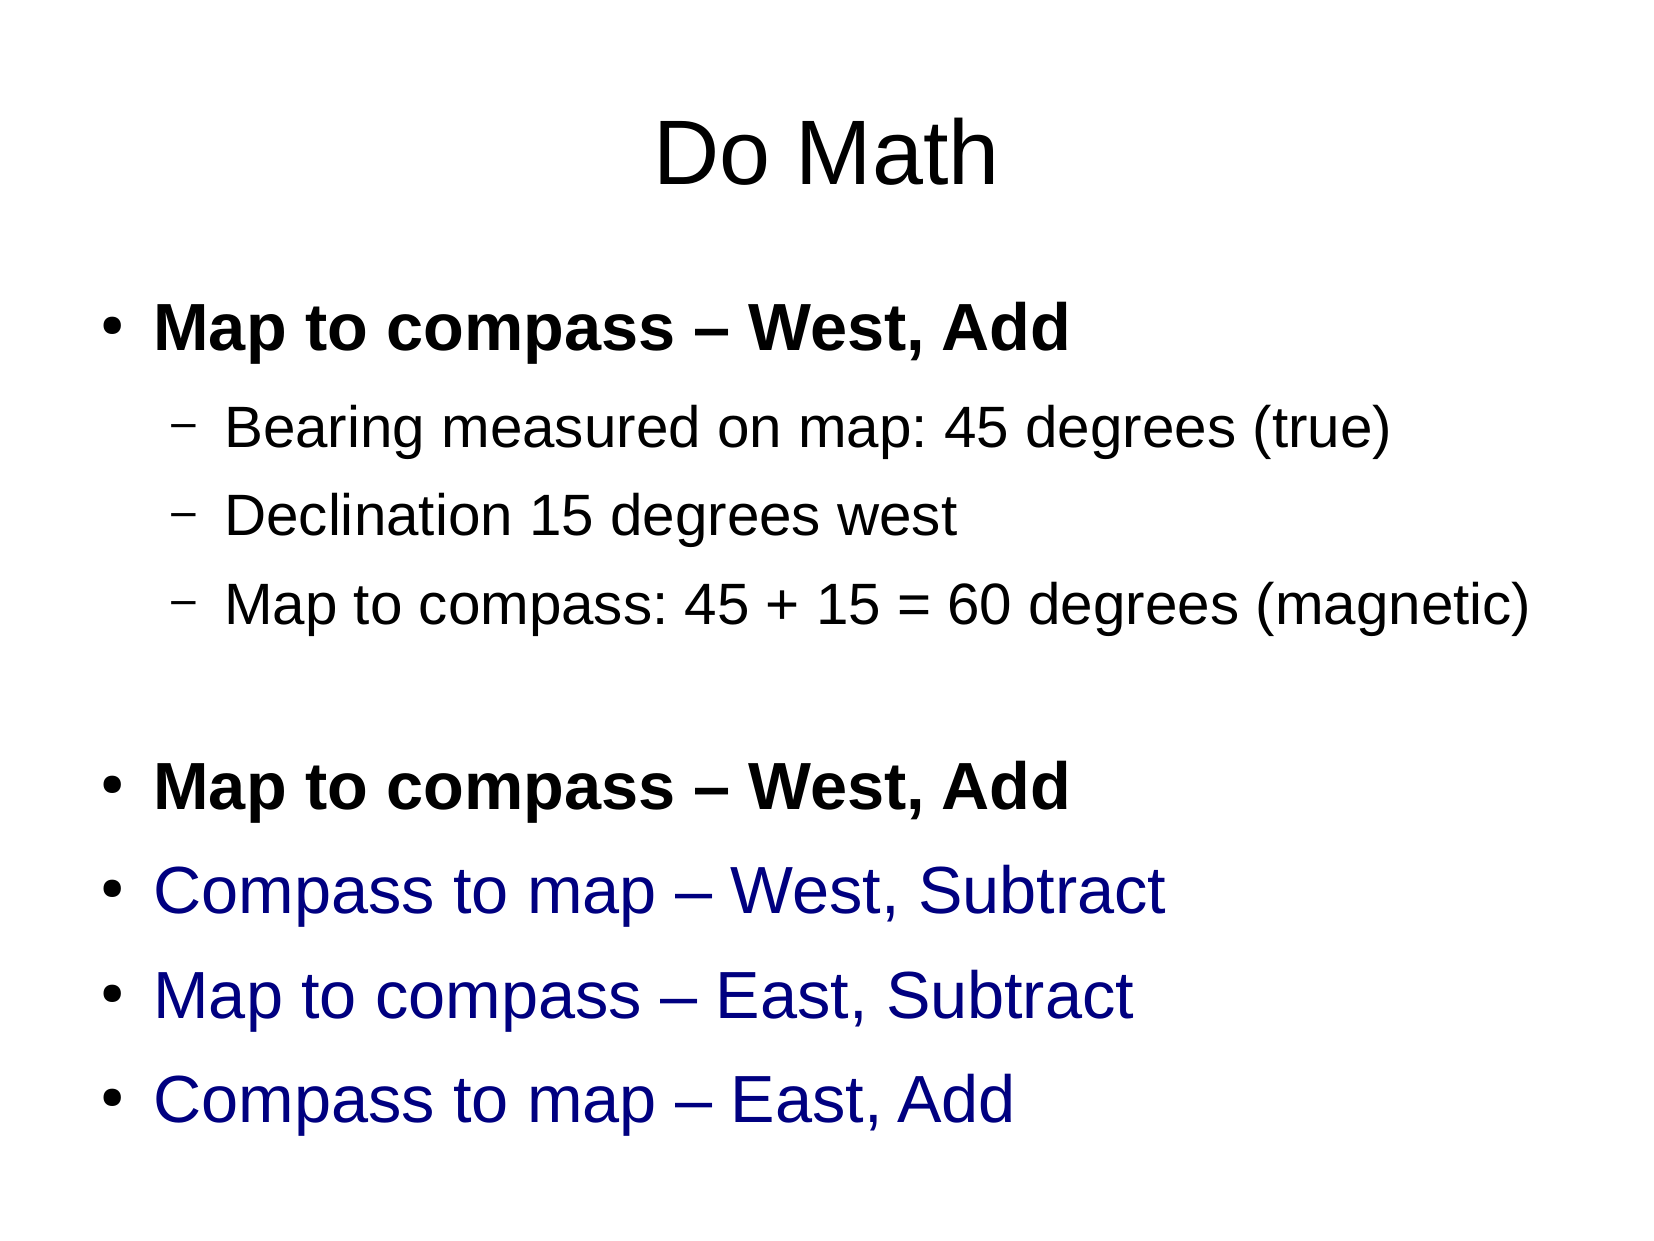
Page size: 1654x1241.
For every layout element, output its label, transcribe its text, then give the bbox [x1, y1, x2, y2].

title Do Math [82, 49, 1571, 257]
list Map to compass – West, Add Bearing measured on map: 45 degrees (true) Declination 15 degrees west Map to compass: 45 + 15 = 60 degrees (magnetic) Map to compass – West, Add Compass to map – West, Subtract Map to compass – East, Subtract Compass to map – East, Add [82, 290, 1571, 1010]
